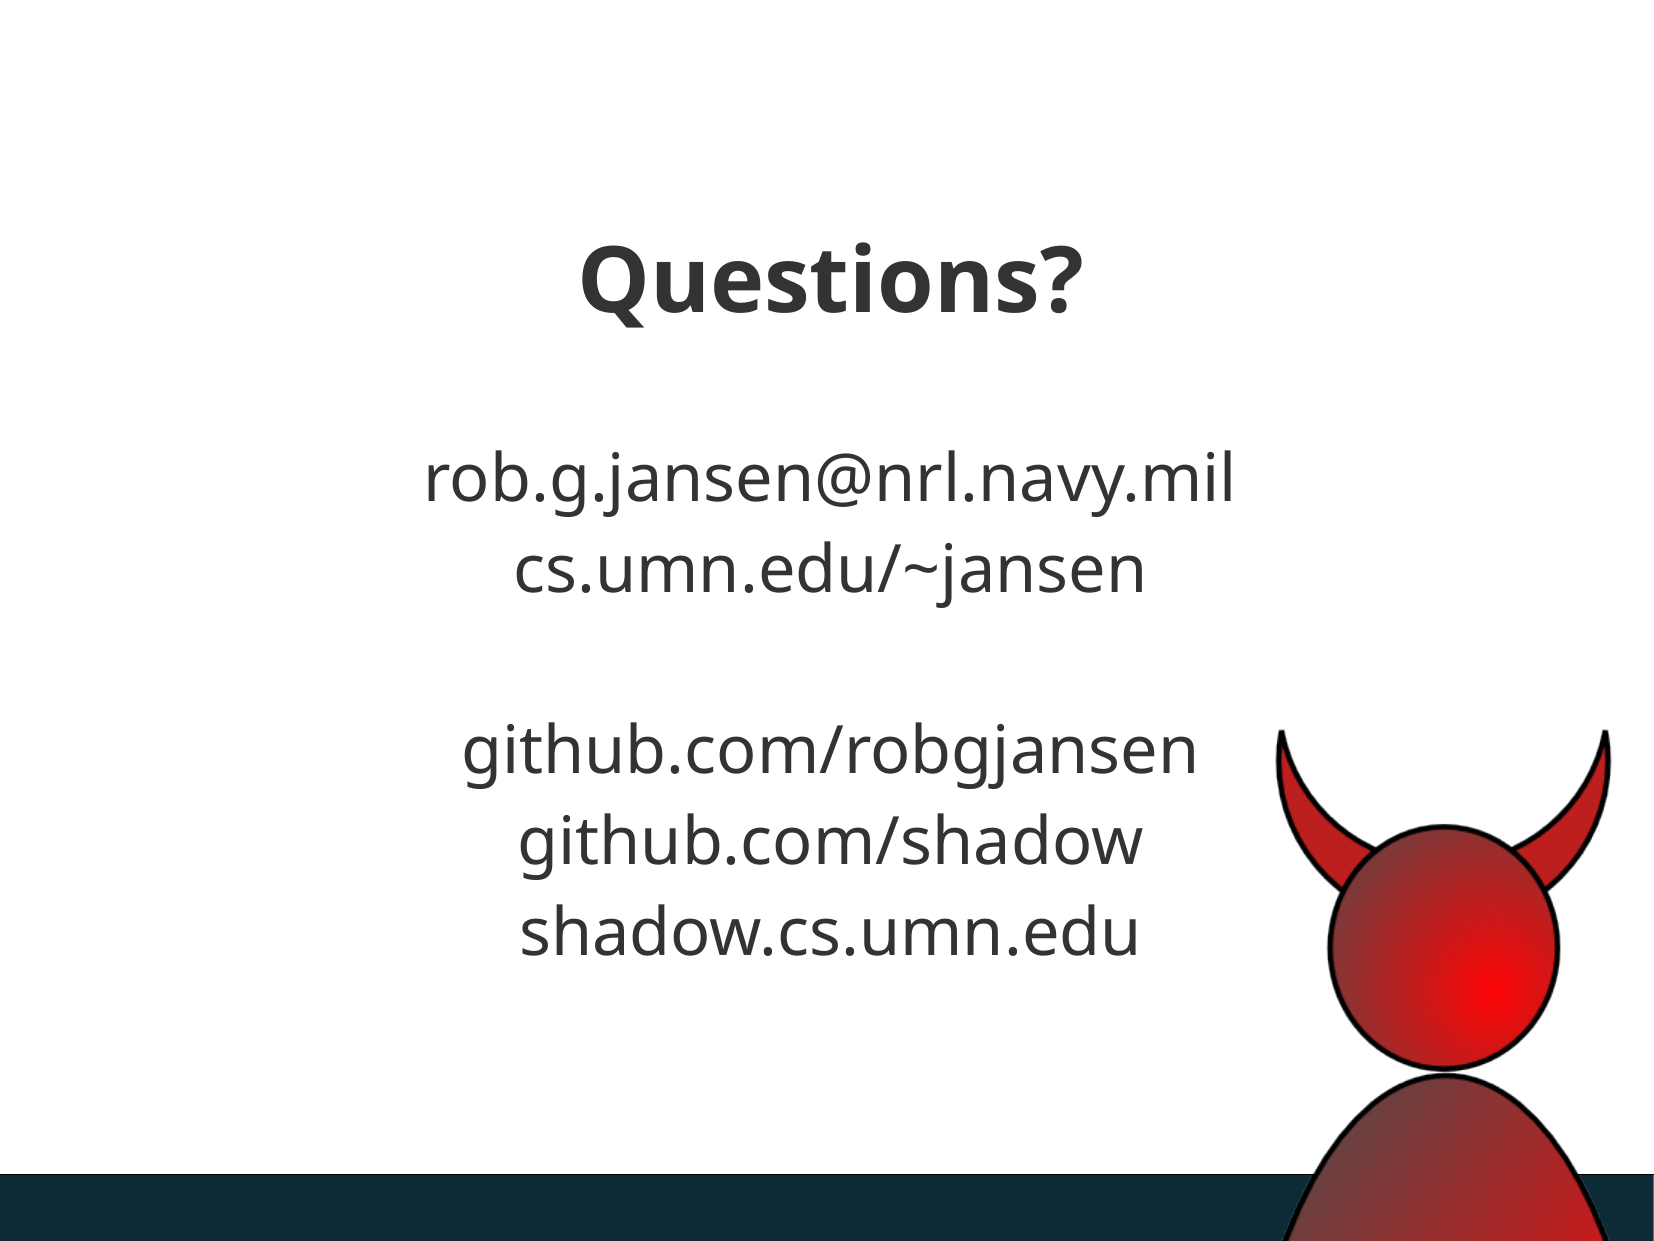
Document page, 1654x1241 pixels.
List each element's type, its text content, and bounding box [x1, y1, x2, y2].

subtitle Questions? rob.g.jansen@nrl.navy.mil cs.umn.edu/~jansen github.com/robgjansen github.com/shadow shadow.cs.umn.edu [86, 74, 1575, 1115]
picture [1241, 728, 1651, 1241]
